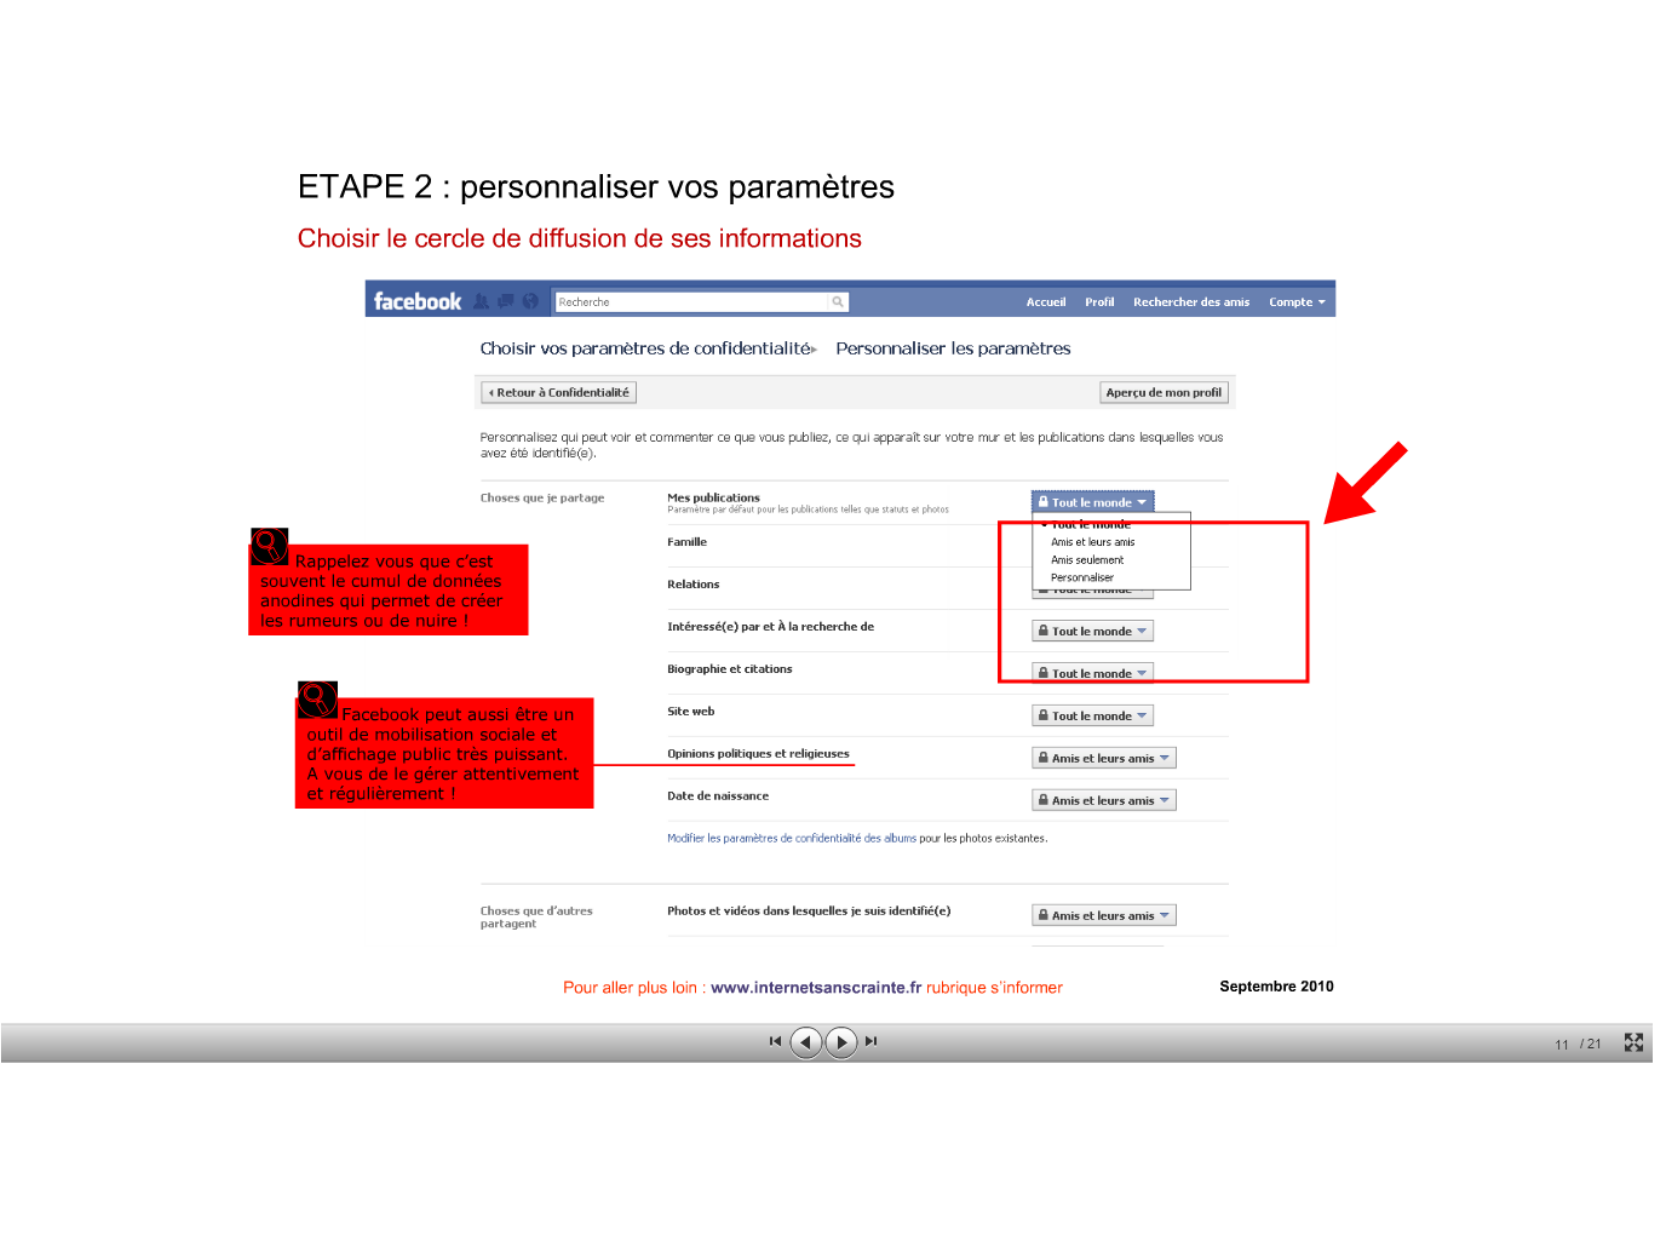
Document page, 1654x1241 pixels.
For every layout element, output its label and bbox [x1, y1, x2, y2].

picture [0, 133, 1654, 1063]
